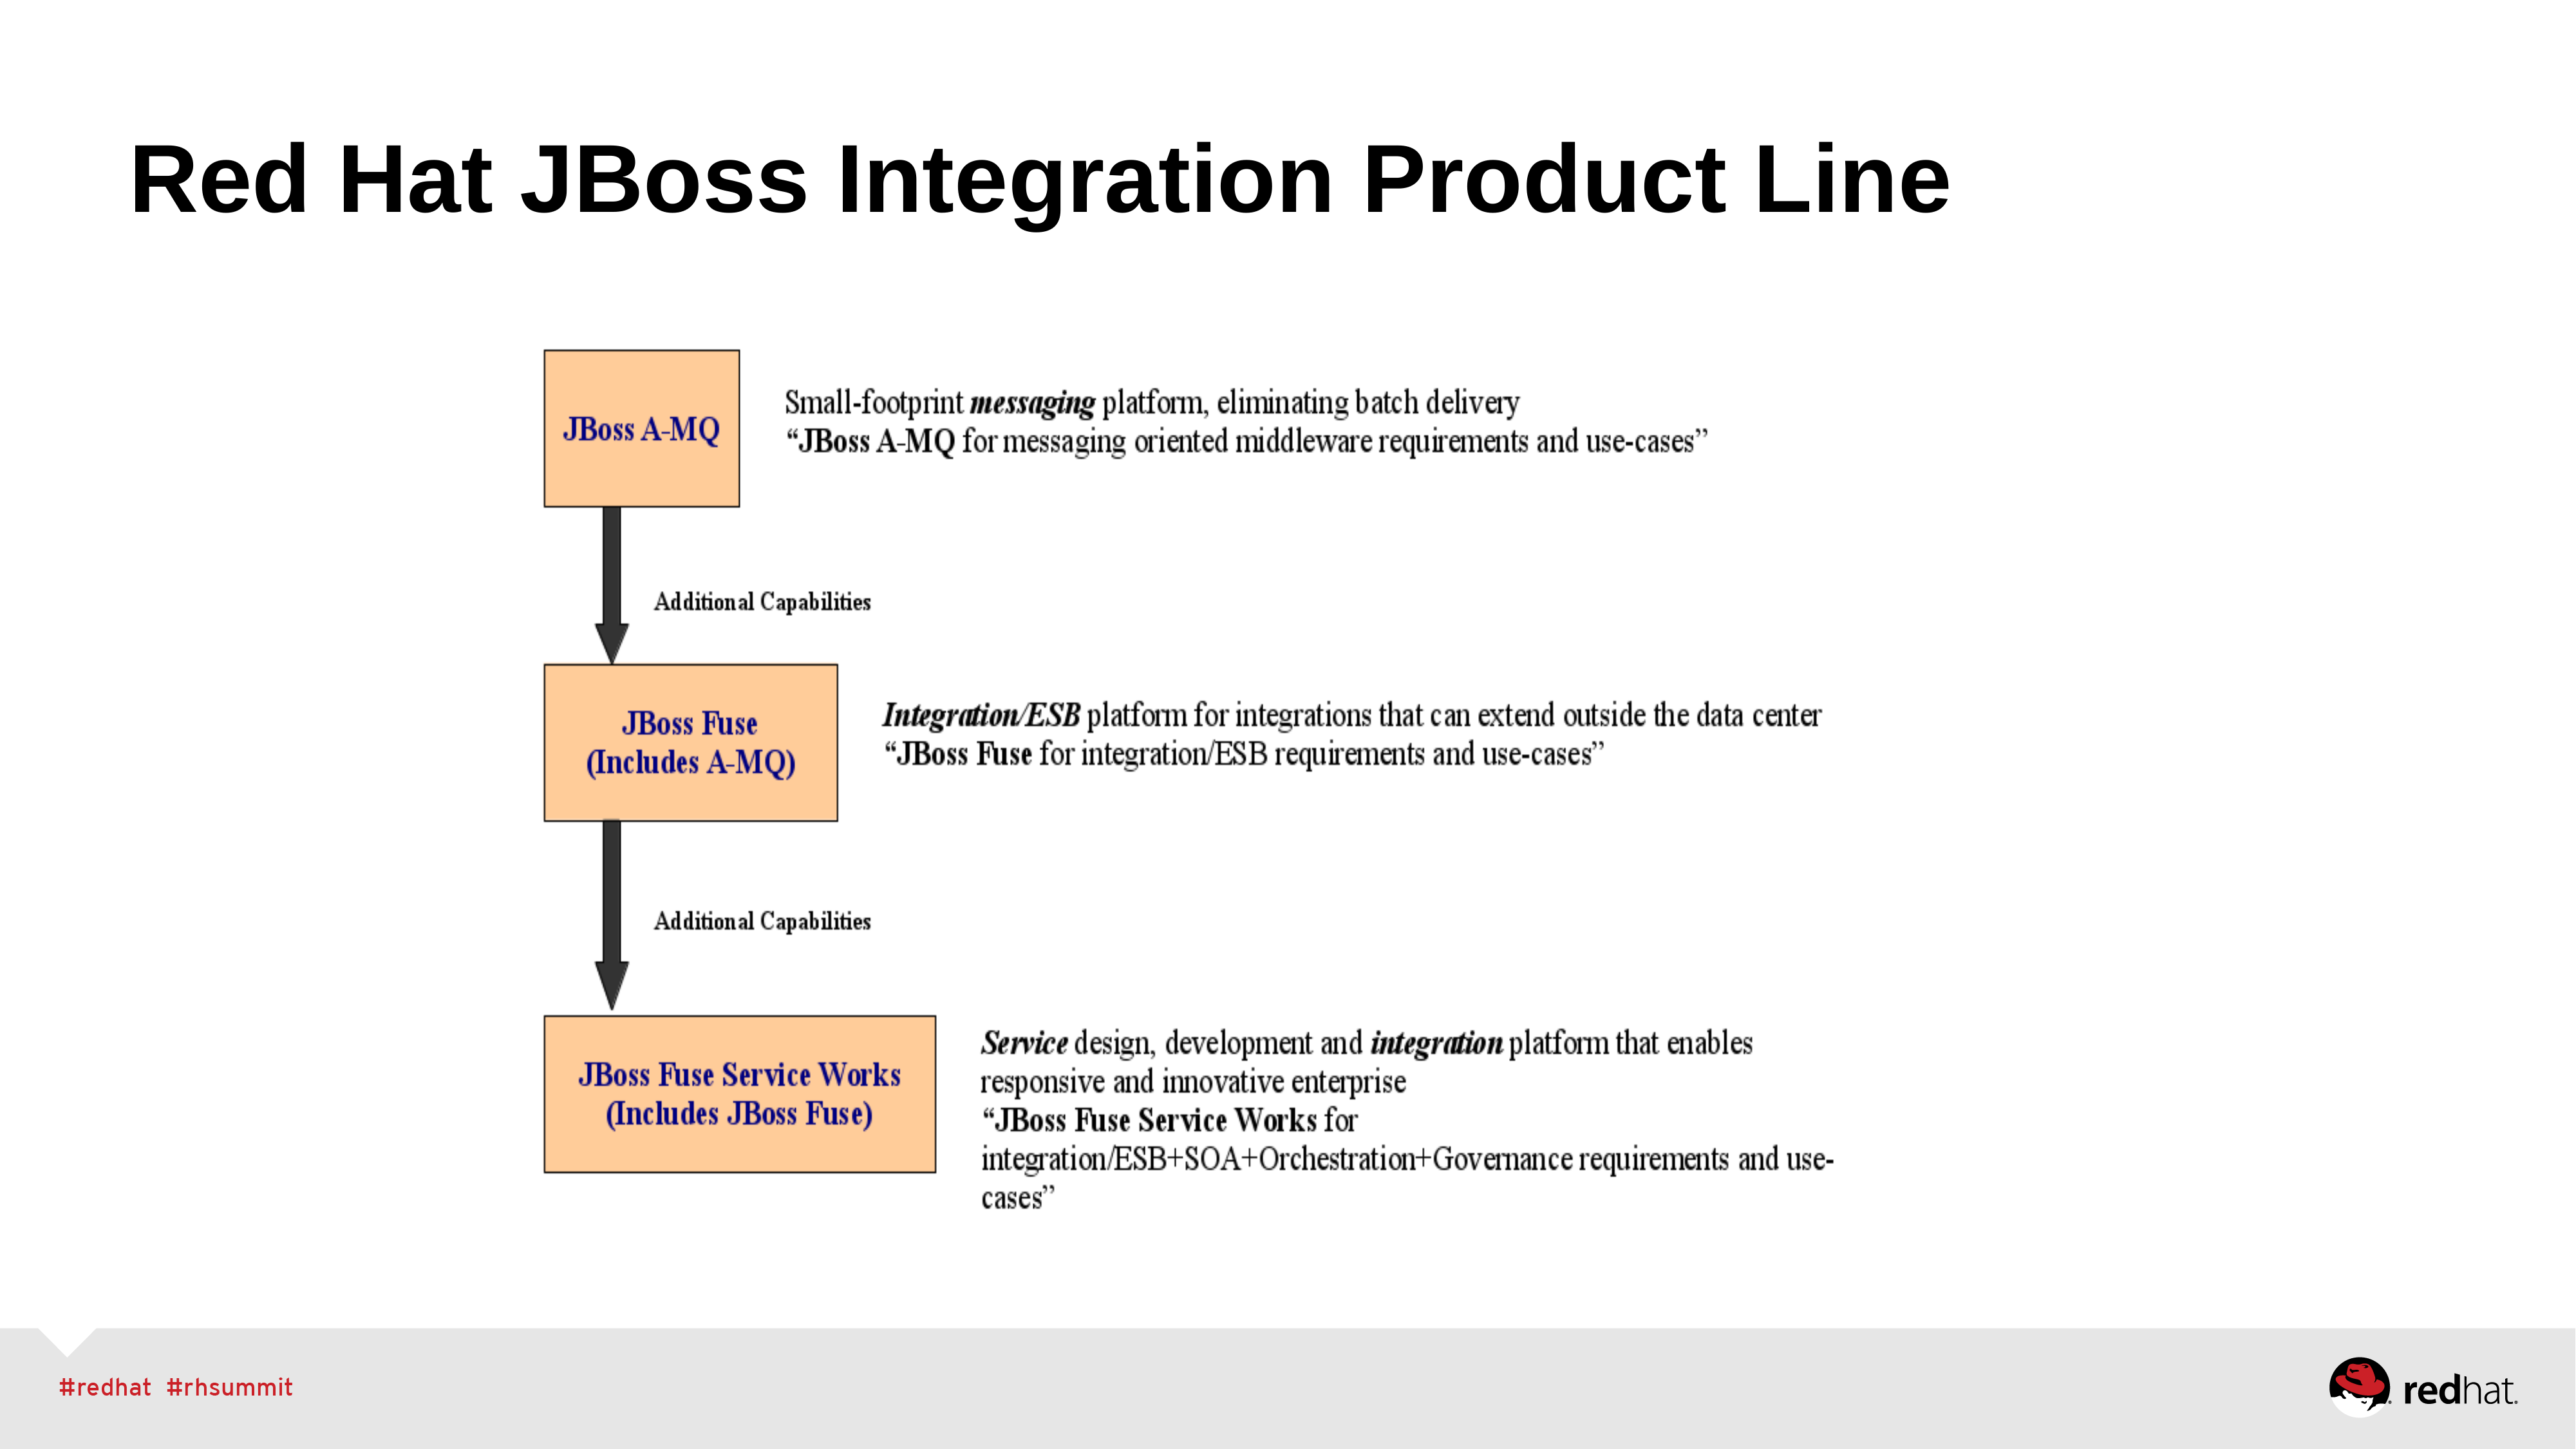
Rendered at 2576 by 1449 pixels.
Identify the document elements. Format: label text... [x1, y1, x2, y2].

title Red Hat JBoss Integration Product Line [128, 57, 2447, 300]
picture [0, 0, 2575, 1449]
